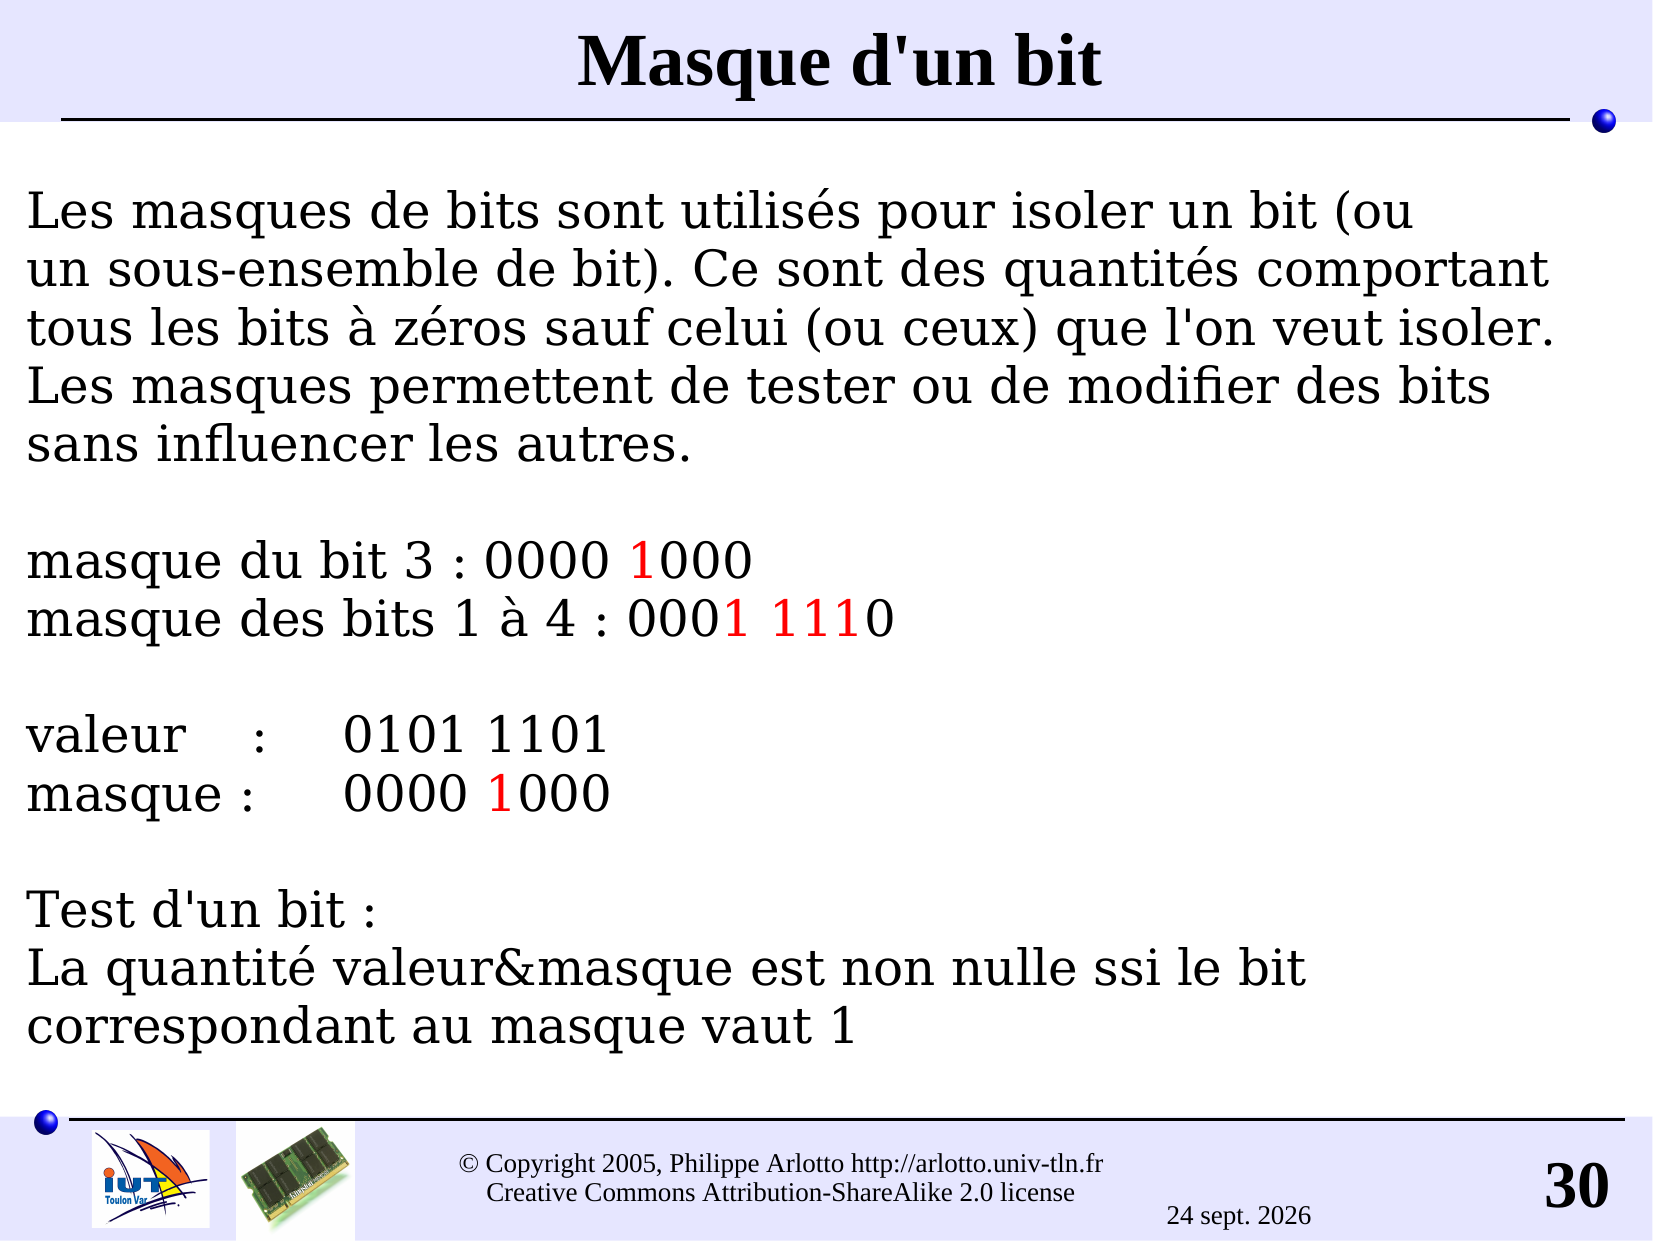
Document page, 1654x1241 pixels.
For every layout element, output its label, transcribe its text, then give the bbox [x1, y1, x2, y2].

text_box Les masques de bits sont utilisés pour isoler un bit (ou un sous-ensemble de bit). Ce sont des quantités comportant tous les bits à zéros sauf celui (ou ceux) que l'on veut isoler. Les masques permettent de tester ou de modifier des bits sans influencer les autres. masque du bit 3 : 0000 1000 masque des bits 1 à 4 : 0001 1110 valeur : 0101 1101 masque : 0000 1000 Test d'un bit : La quantité valeur&masque est non nulle ssi le bit correspondant au masque vaut 1 [26, 182, 1558, 1056]
title Masque d'un bit [95, 11, 1585, 110]
picture [236, 1121, 355, 1241]
